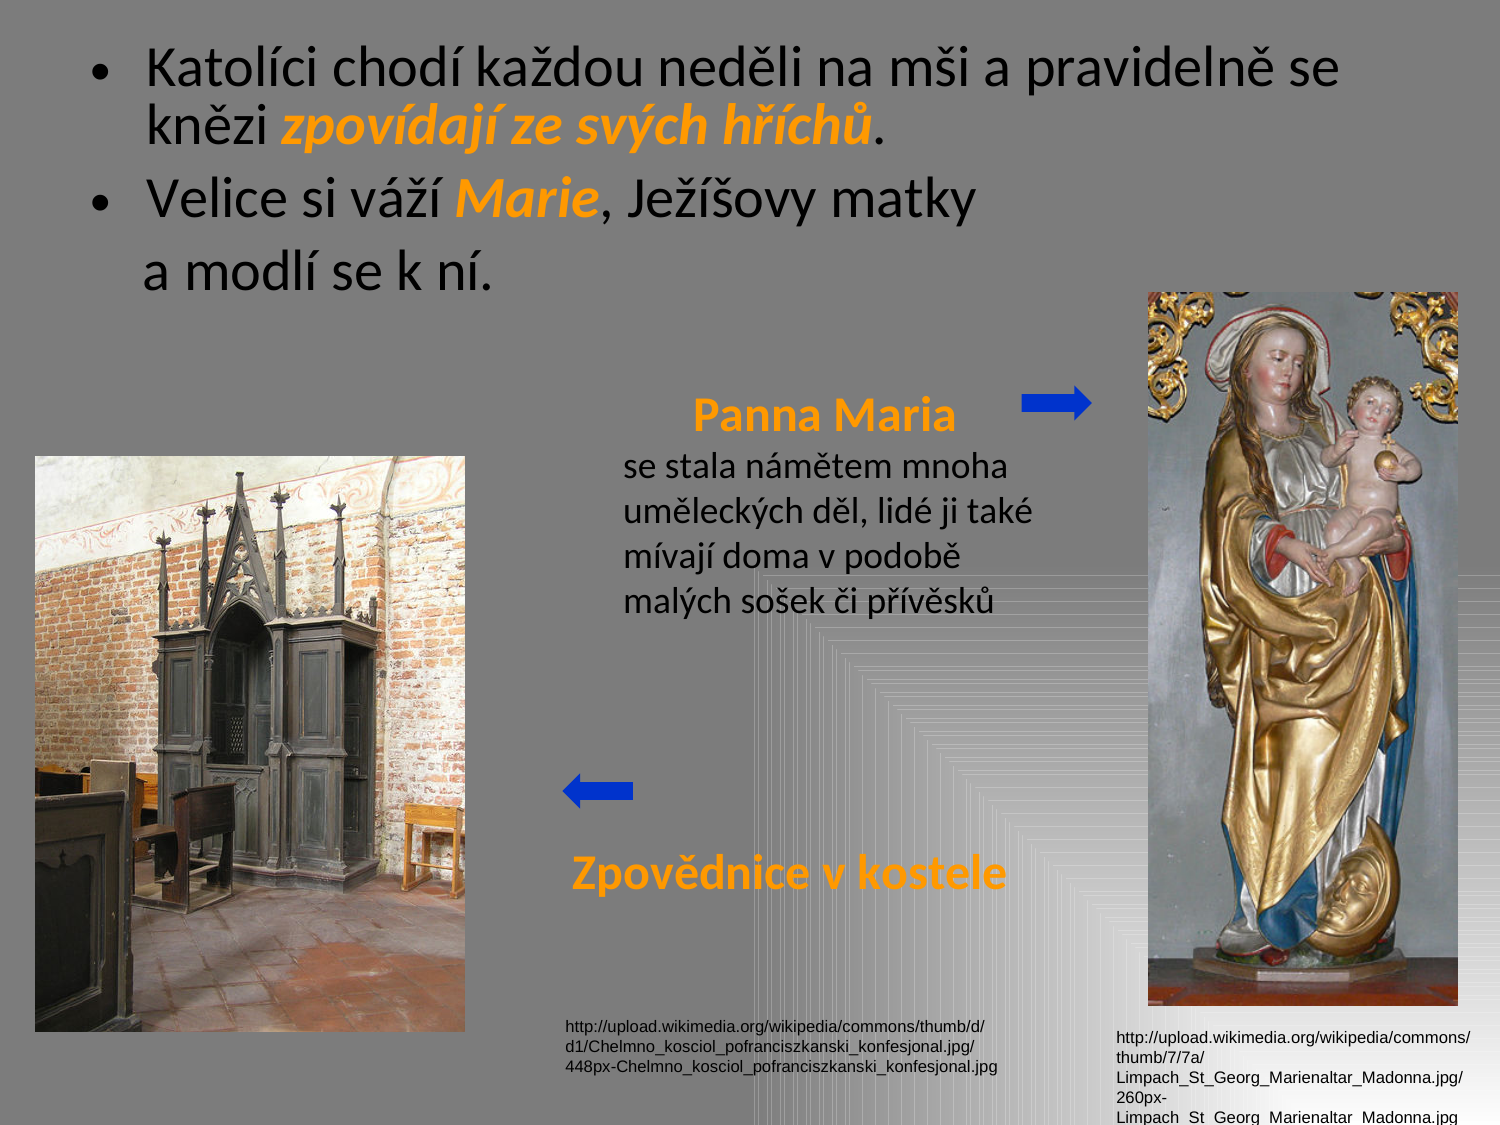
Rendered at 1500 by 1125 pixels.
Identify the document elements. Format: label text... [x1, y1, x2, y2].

picture [35, 456, 465, 1032]
text_box Zpovědnice v kostele [538, 831, 1043, 908]
text_box [562, 773, 633, 809]
picture [1148, 292, 1458, 1006]
text_box http://upload.wikimedia.org/wikipedia/commons/thumb/d/d1/Chelmno_kosciol_pofranciszkanski_konfesjonal.jpg/448px-Chelmno_kosciol_pofranciszkanski_konfesjonal.jpg [550, 1007, 1020, 1084]
list Katolíci chodí každou neděli na mši a pravidelně se knězi zpovídají ze svých hříchů. Velice si váží Marie, Ježíšovy matky a modlí se k ní. [75, 35, 1426, 362]
text_box [1021, 385, 1092, 421]
text_box Panna Maria se stala námětem mnoha uměleckých děl, lidé ji také mívají doma v podobě malých sošek či přívěsků [608, 373, 1054, 629]
text_box http://upload.wikimedia.org/wikipedia/commons/thumb/7/7a/Limpach_St_Georg_Marienaltar_Madonna.jpg/260px-Limpach_St_Georg_Marienaltar_Madonna.jpg [1101, 1019, 1500, 1125]
